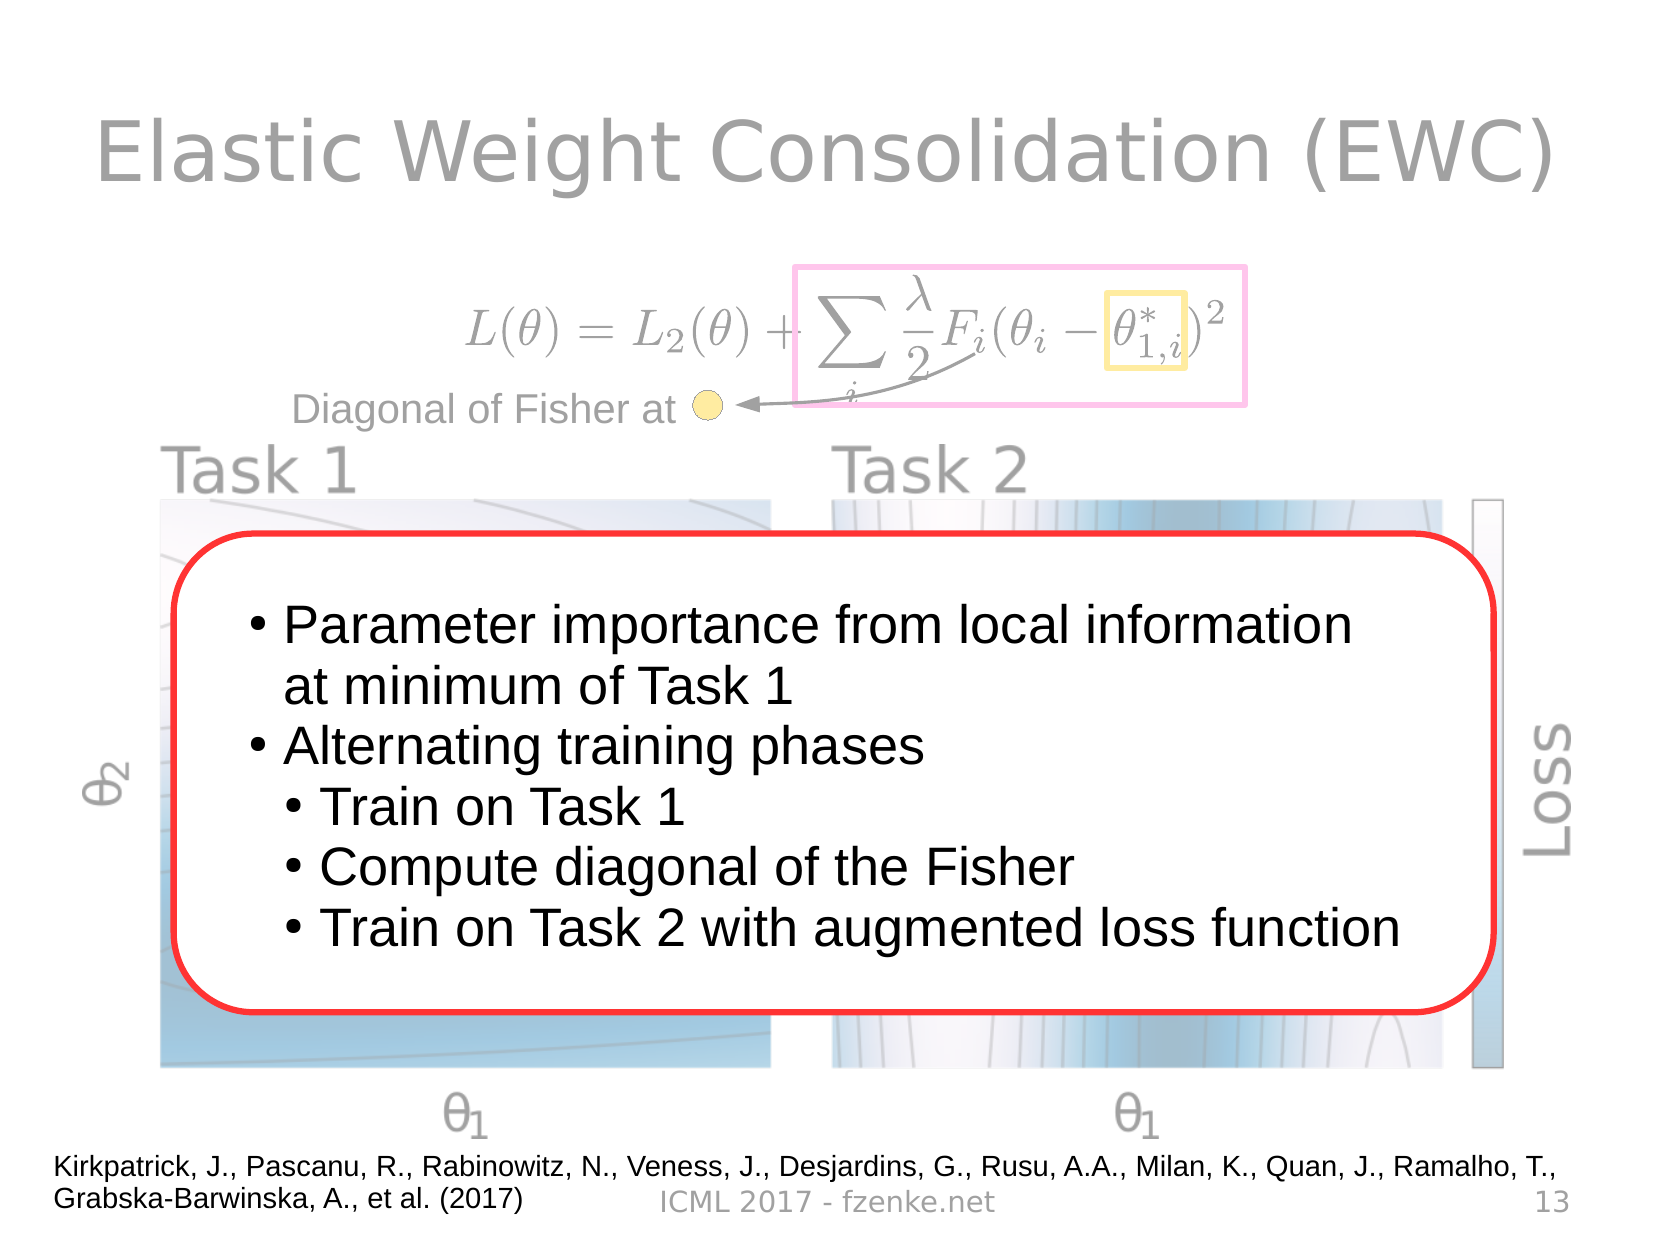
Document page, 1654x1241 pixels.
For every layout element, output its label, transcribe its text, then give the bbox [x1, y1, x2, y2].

text_box Kirkpatrick, J., Pascanu, R., Rabinowitz, N., Veness, J., Desjardins, G., Rusu, A.A., Milan, K., Quan, J., Ramalho, T., Grabska-Barwinska, A., et al. (2017) [38, 1142, 1636, 1241]
text_box Parameter importance from local information at minimum of Task 1 Alternating training phases Train on Task 1 Compute diagonal of the Fisher Train on Task 2 with augmented loss function [233, 587, 1419, 966]
text_box [0, 0, 1654, 1241]
